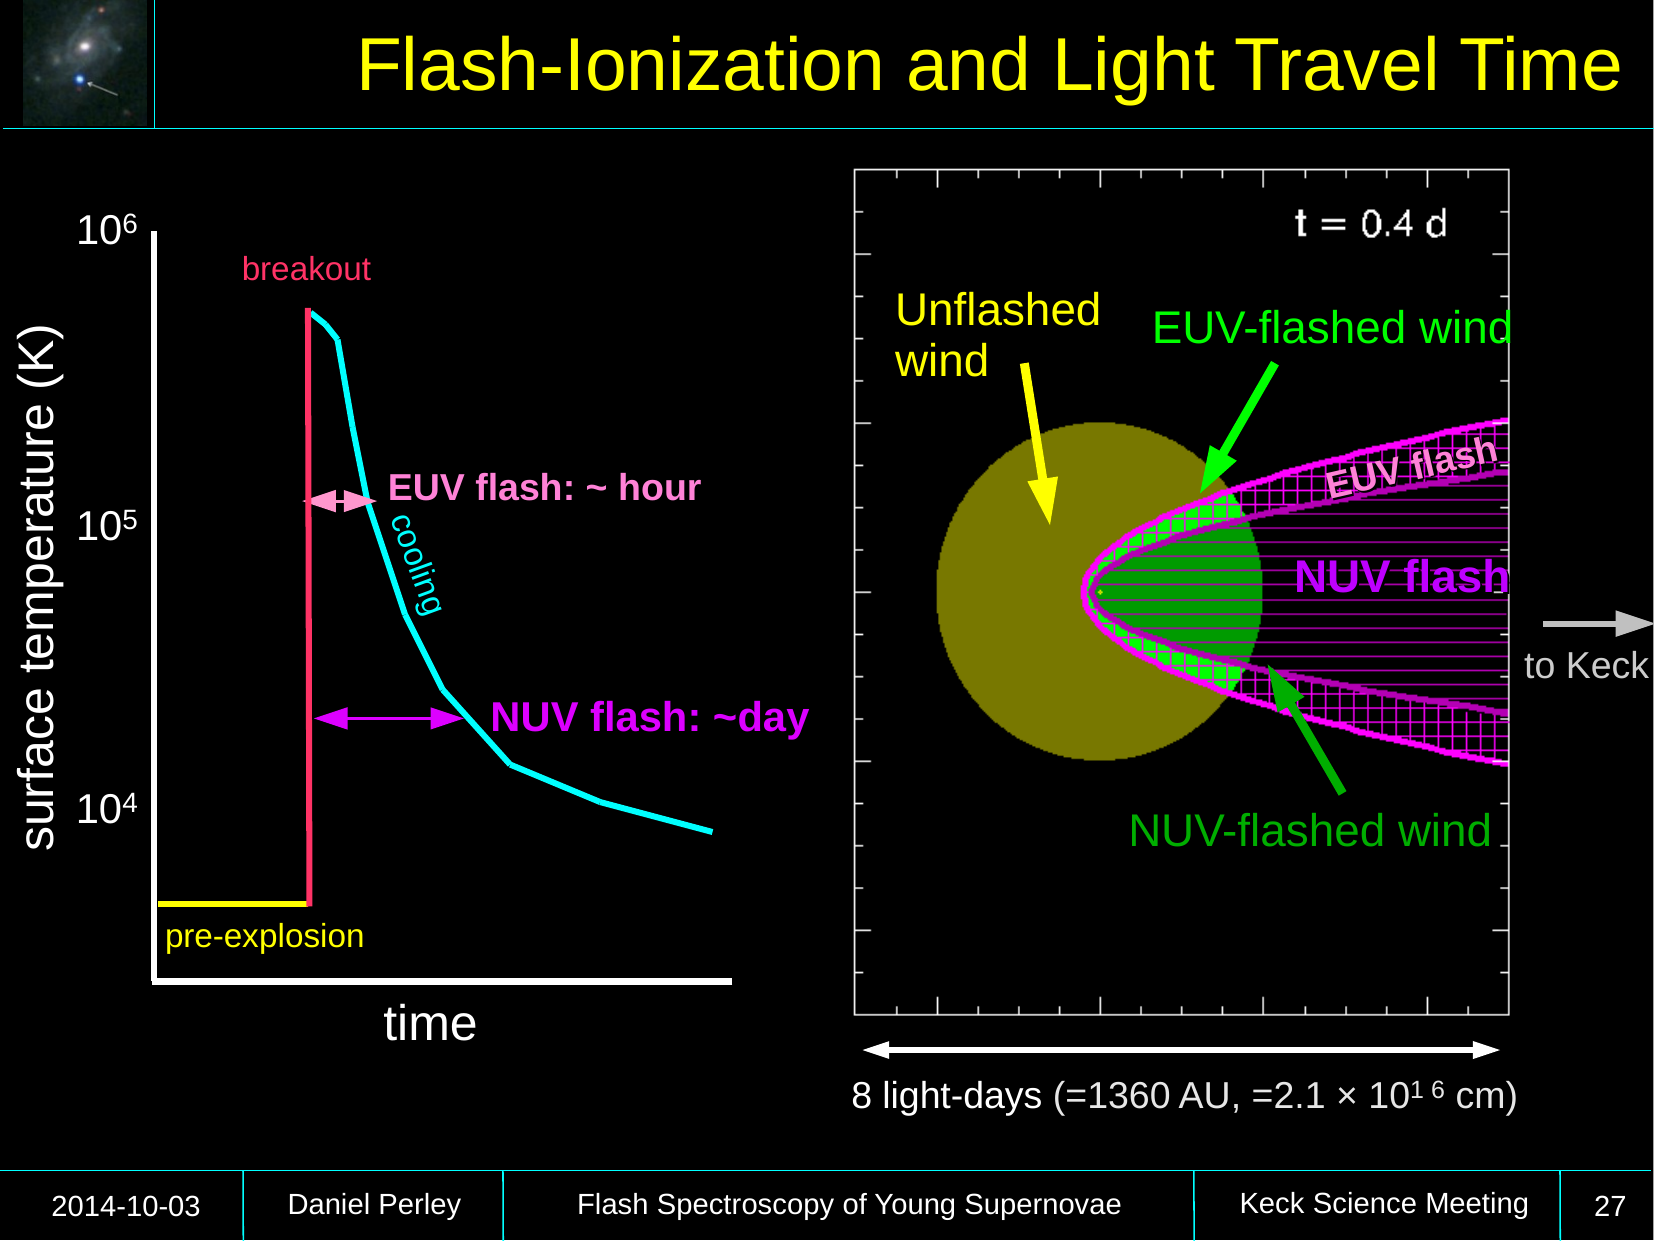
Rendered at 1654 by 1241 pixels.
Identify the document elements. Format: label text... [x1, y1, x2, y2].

text_box 106 [61, 199, 174, 263]
picture [23, 0, 147, 126]
text_box EUV-flashed wind [1137, 295, 1550, 362]
text_box 104 [72, 778, 174, 841]
text_box cooling [377, 526, 485, 686]
text_box surface temperature (K) [0, 308, 72, 867]
text_box pre-explosion [150, 910, 399, 963]
text_box 8 light-days (=1360 AU, =2.1 × 101 6 cm) [809, 1063, 1560, 1128]
text_box breakout [227, 242, 403, 295]
text_box NUV flash: ~day [475, 686, 881, 749]
text_box Unflashed wind [880, 276, 1163, 394]
picture [840, 155, 1524, 1030]
text_box NUV-flashed wind [1113, 797, 1527, 864]
text_box to Keck [1509, 637, 1654, 695]
text_box 105 [72, 494, 174, 558]
title Flash-Ionization and Light Travel Time [187, 21, 1624, 108]
text_box EUV flash: ~ hour [373, 459, 748, 526]
text_box EUV flash [1305, 388, 1639, 518]
text_box NUV flash [1279, 543, 1654, 610]
text_box time [243, 987, 619, 1058]
